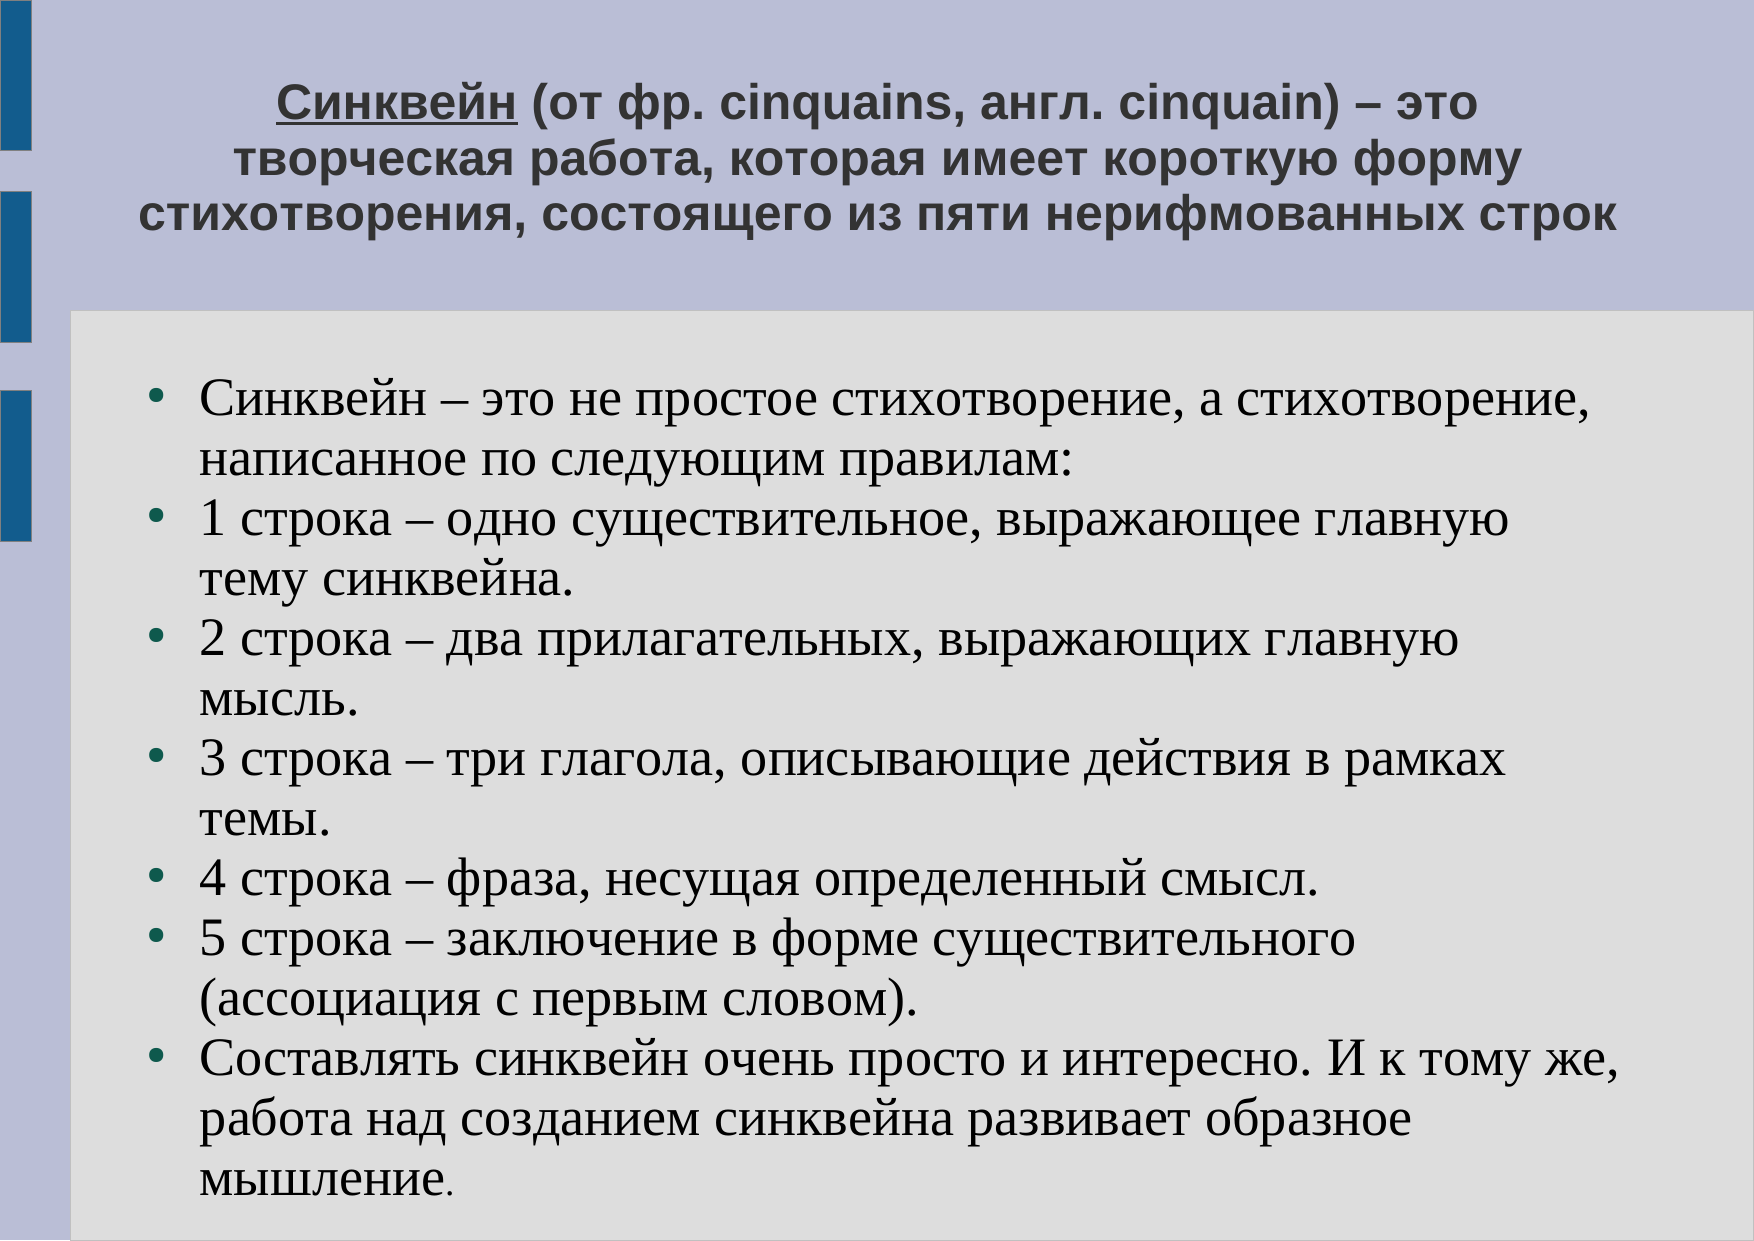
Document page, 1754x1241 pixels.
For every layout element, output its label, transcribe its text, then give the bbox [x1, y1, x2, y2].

list Синквейн – это не простое стихотворение, а стихотворение, написанное по следующим правилам: 1 строка – одно существительное, выражающее главную тему cинквейна. 2 строка – два прилагательных, выражающих главную мысль. 3 строка – три глагола, описывающие действия в рамках темы. 4 строка – фраза, несущая определенный смысл. 5 строка – заключение в форме существительного (ассоциация с первым словом). Составлять cинквейн очень просто и интересно. И к тому же, работа над созданием синквейна развивает образное мышление. [128, 307, 1627, 1241]
title Синквейн (от фр. cinquains, англ. cinquain) – это творческая работа, которая имеет короткую форму стихотворения, состоящего из пяти нерифмованных строк [128, 72, 1627, 244]
